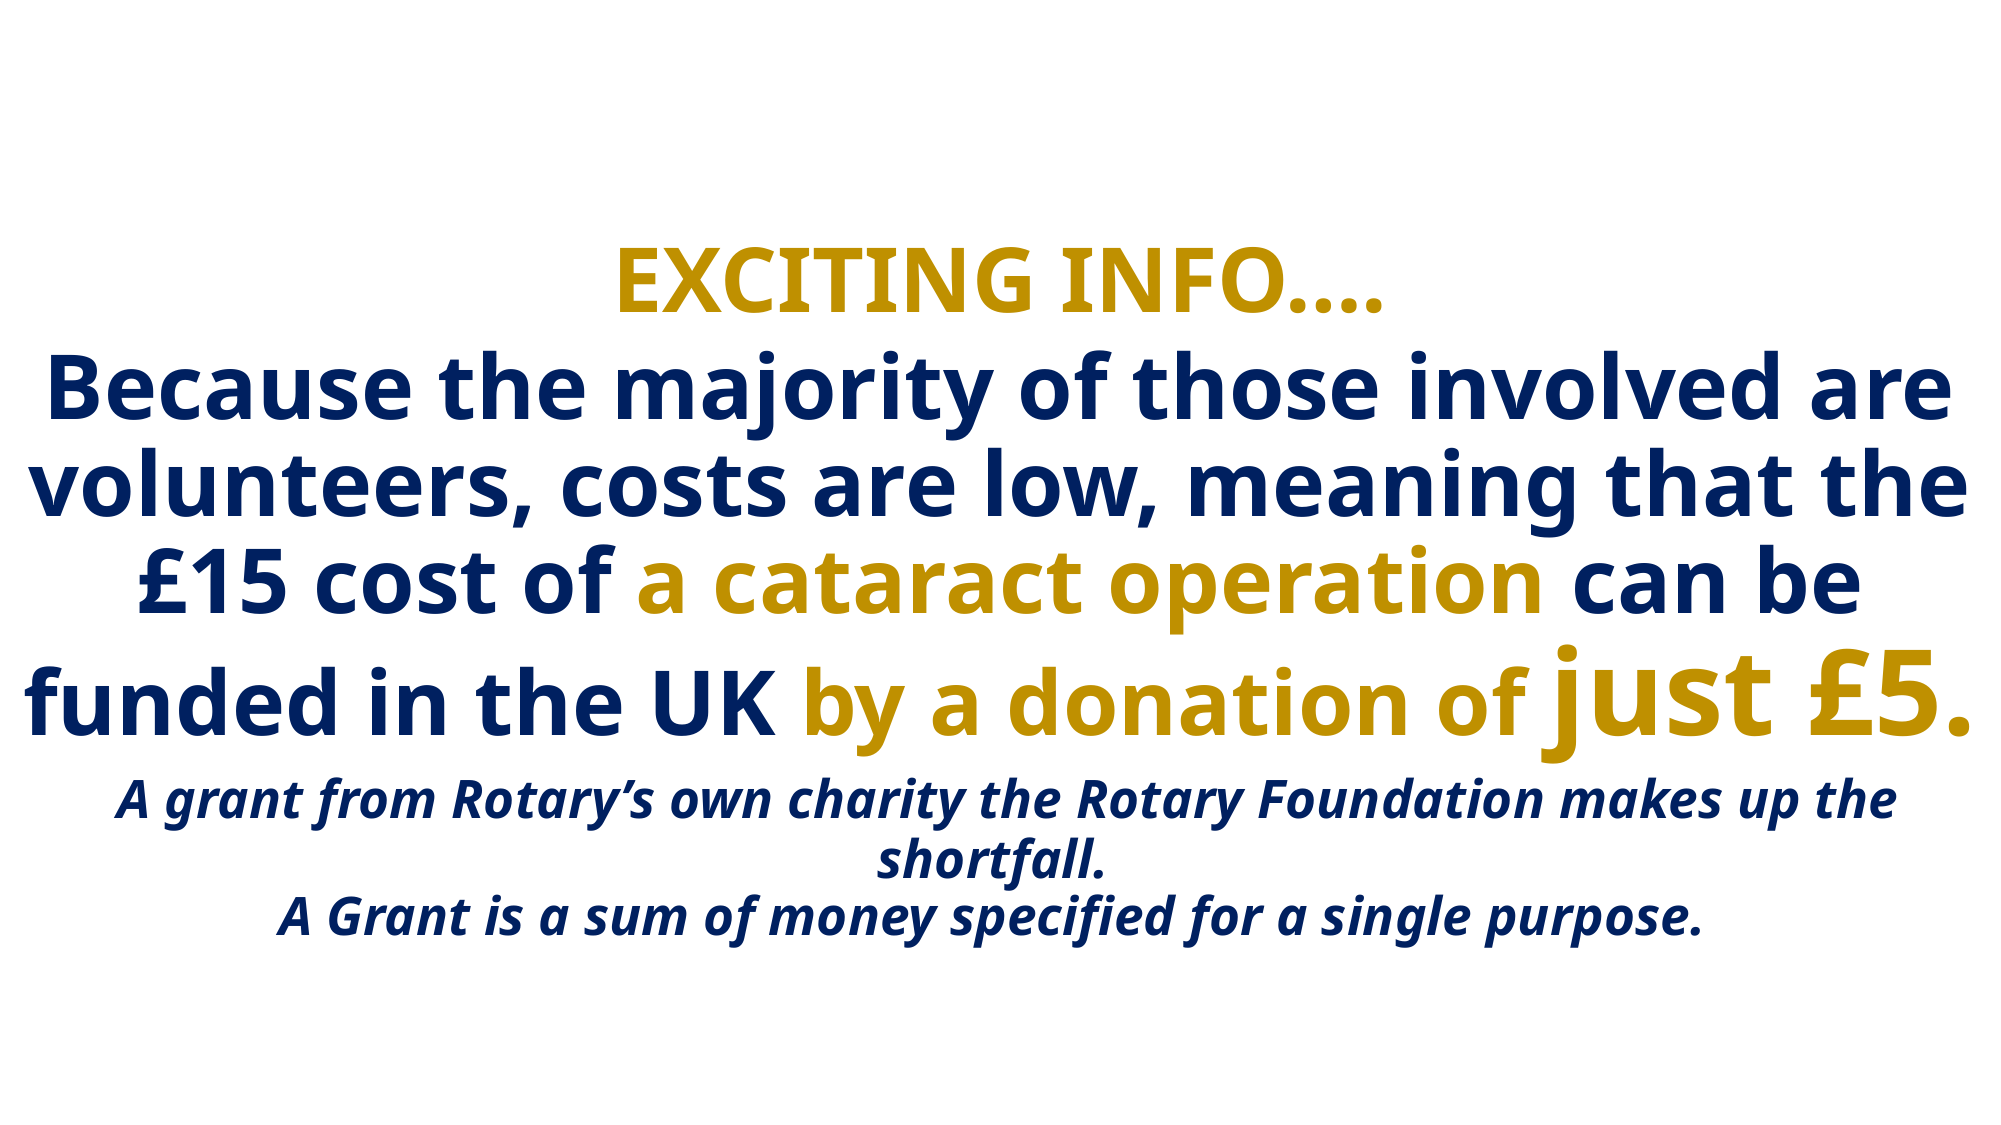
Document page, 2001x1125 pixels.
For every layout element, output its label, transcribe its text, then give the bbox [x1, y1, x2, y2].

title EXCITING INFO…. Because the majority of those involved are volunteers, costs are low, meaning that the £15 cost of a cataract operation can be funded in the UK by a donation of just £5. A grant from Rotary’s own charity the Rotary Foundation makes up the shortfall. A Grant is a sum of money specified for a single purpose. [0, 195, 2000, 1059]
